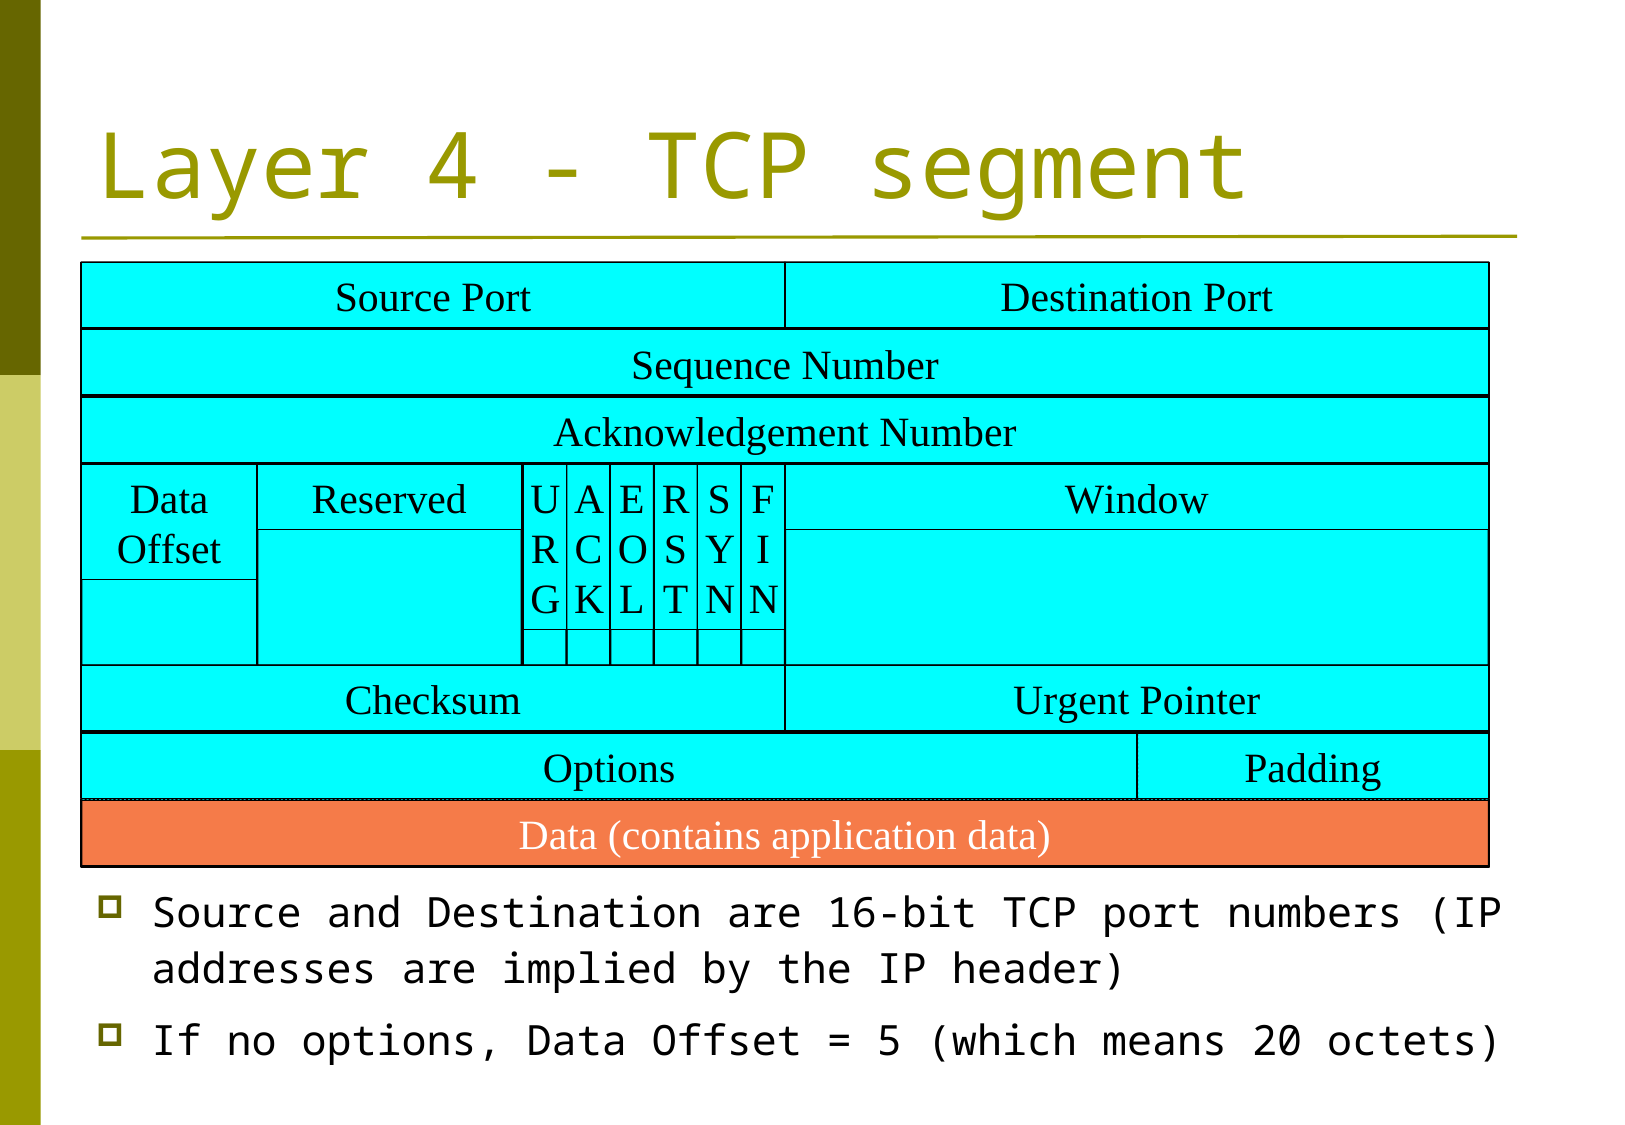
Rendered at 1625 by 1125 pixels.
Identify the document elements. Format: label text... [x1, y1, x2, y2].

text_box Padding [1137, 732, 1489, 799]
text_box RST [653, 464, 697, 630]
text_box FIN [741, 464, 785, 630]
list Source and Destination are 16-bit TCP port numbers (IP addresses are implied by the IP header)‏ If no options, Data Offset = 5 (which means 20 octets)‏ [81, 875, 1544, 1076]
text_box Window [785, 464, 1489, 530]
text_box Source Port [81, 262, 785, 328]
text_box Data (contains application data)‏ [81, 800, 1489, 866]
text_box Destination Port [785, 262, 1489, 328]
text_box Options [81, 732, 1137, 799]
text_box ACK [567, 464, 610, 630]
text_box Urgent Pointer [785, 665, 1489, 732]
text_box EOL [610, 464, 653, 630]
text_box Acknowledgement Number [81, 396, 1489, 463]
text_box Reserved [257, 464, 522, 530]
text_box SYN [697, 464, 741, 630]
text_box Sequence Number [81, 329, 1489, 396]
text_box Checksum [81, 665, 785, 732]
text_box [81, 530, 1489, 665]
text_box Data Offset [81, 463, 257, 580]
text_box URG [522, 464, 567, 630]
title Layer 4 - TCP segment [81, 45, 1544, 233]
